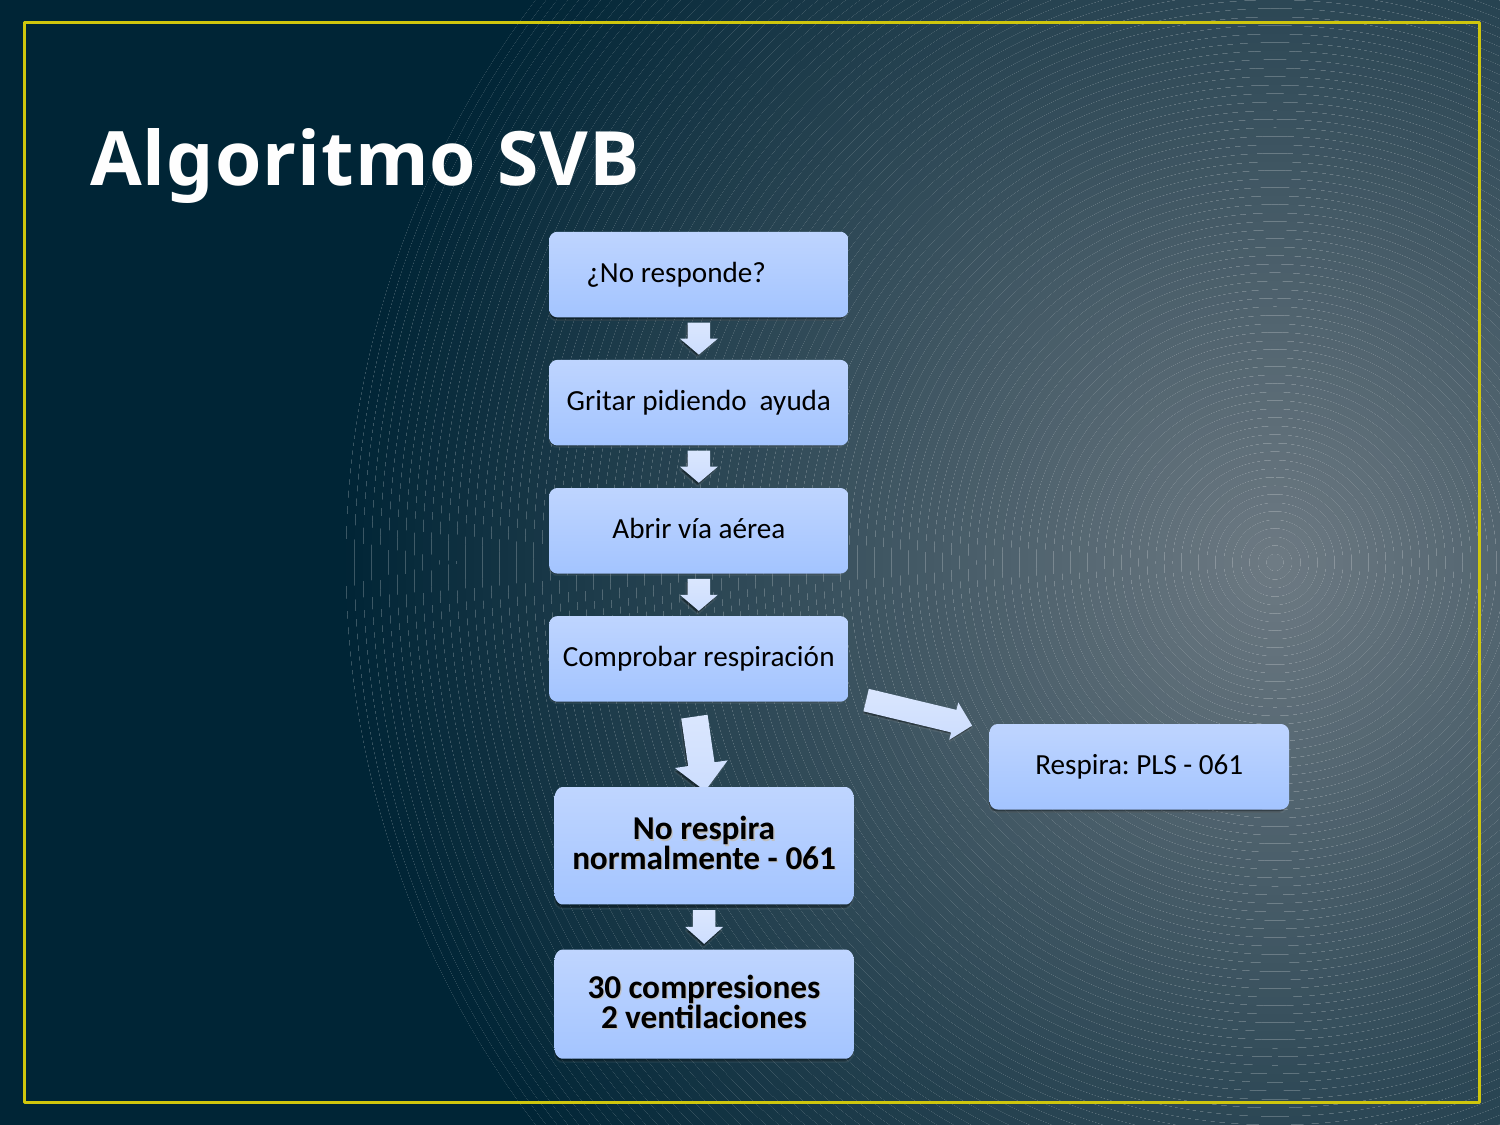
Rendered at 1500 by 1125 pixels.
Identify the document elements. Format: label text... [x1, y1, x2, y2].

text_box [863, 688, 973, 740]
text_box Respira: PLS - 061 [989, 724, 1290, 810]
text_box Gritar pidiendo ayuda [549, 359, 849, 446]
text_box [679, 578, 718, 611]
text_box [679, 450, 718, 483]
text_box 30 compresiones 2 ventilaciones [554, 949, 854, 1059]
title Algoritmo SVB [75, 45, 1426, 209]
text_box [679, 322, 718, 355]
text_box [674, 714, 728, 787]
text_box Abrir vía aérea [549, 488, 849, 574]
text_box No respira normalmente - 061 [554, 787, 854, 905]
text_box Comprobar respiración [549, 616, 849, 702]
text_box ¿No responde? [549, 231, 849, 318]
text_box [685, 910, 724, 944]
